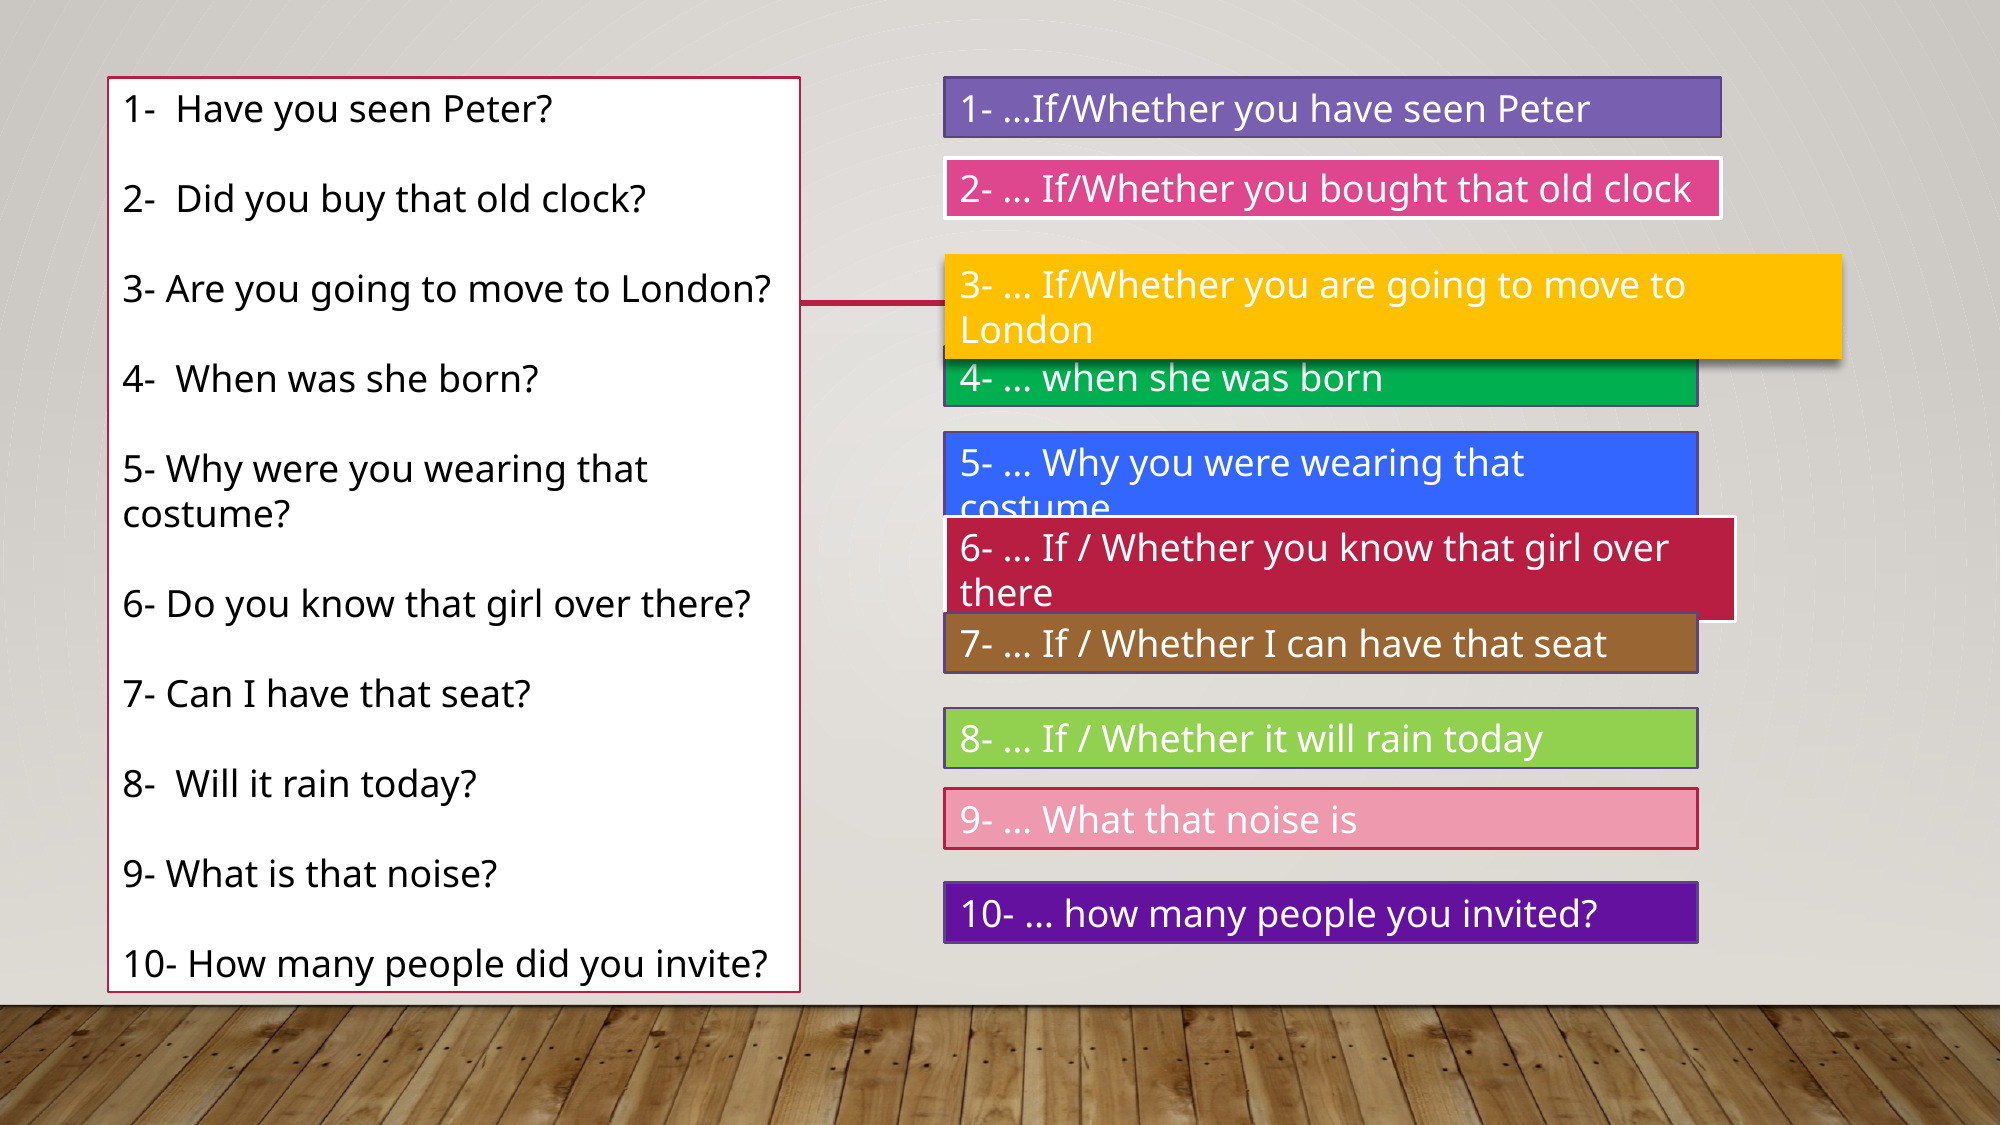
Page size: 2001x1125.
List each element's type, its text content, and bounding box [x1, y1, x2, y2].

text_box 6- … If / Whether you know that girl over there [944, 516, 1736, 622]
text_box 8- … If / Whether it will rain today [944, 708, 1698, 768]
text_box 1- Have you seen Peter? 2- Did you buy that old clock? 3- Are you going to move to London? 4- When was she born? 5- Why were you wearing that costume? 6- Do you know that girl over there? 7- Can I have that seat? 8- Will it rain today? 9- What is that noise? 10- How many people did you invite? [107, 77, 800, 993]
picture [0, 1005, 2000, 1125]
text_box 1- …If/Whether you have seen Peter [944, 77, 1721, 138]
text_box 4- … when she was born [944, 359, 1698, 407]
text_box 2- … If/Whether you bought that old clock [944, 157, 1721, 218]
text_box 7- … If / Whether I can have that seat [944, 612, 1698, 673]
text_box 10- … how many people you invited? [944, 882, 1698, 943]
text_box 3- … If/Whether you are going to move to London [944, 254, 1843, 359]
text_box 9- … What that noise is [944, 788, 1698, 849]
text_box 5- … Why you were wearing that costume [944, 431, 1698, 516]
